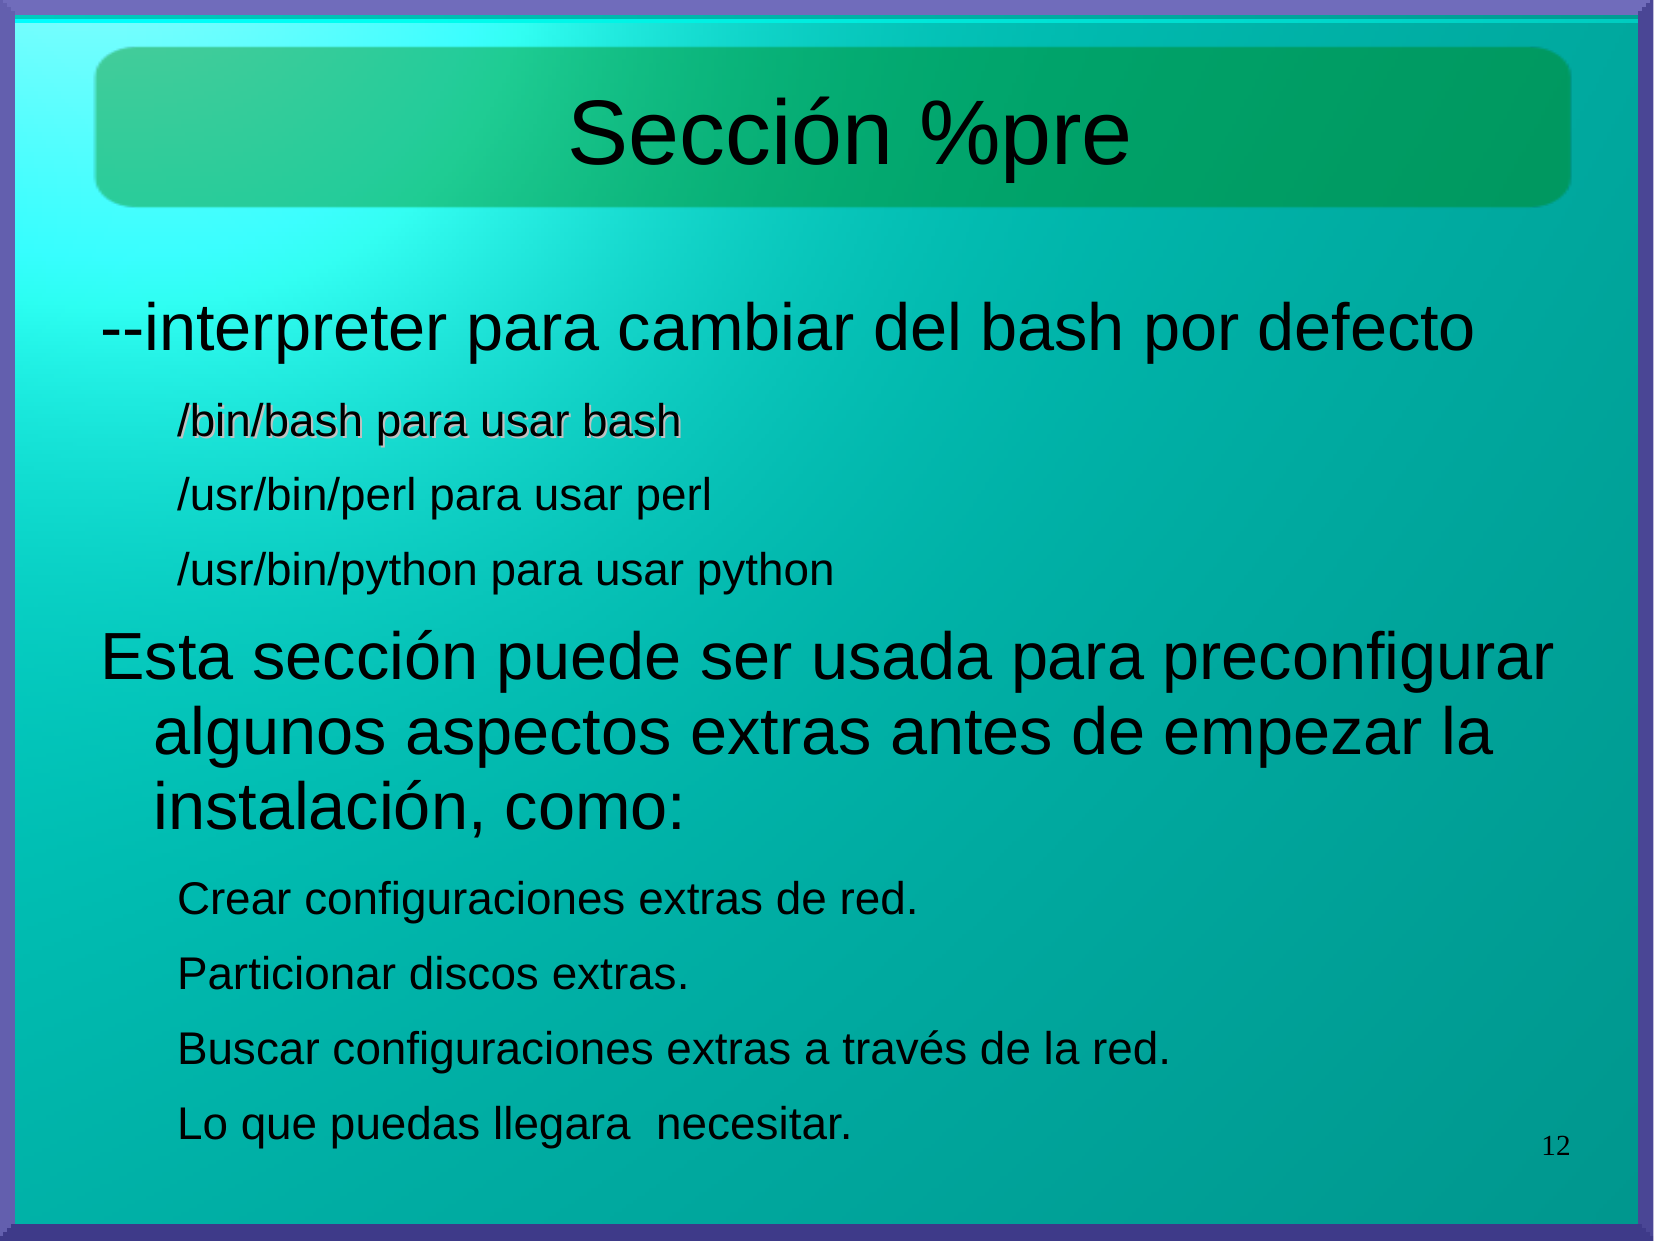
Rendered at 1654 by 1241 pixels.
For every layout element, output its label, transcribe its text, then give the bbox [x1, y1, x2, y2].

picture [0, 0, 1654, 1241]
list --interpreter para cambiar del bash por defecto /bin/bash para usar bash /usr/bin/perl para usar perl /usr/bin/python para usar python Esta sección puede ser usada para preconfigurar algunos aspectos extras antes de empezar la instalación, como: Crear configuraciones extras de red. Particionar discos extras. Buscar configuraciones extras a través de la red. Lo que puedas llegara necesitar. [82, 290, 1571, 1149]
title Sección %pre [106, 29, 1595, 237]
